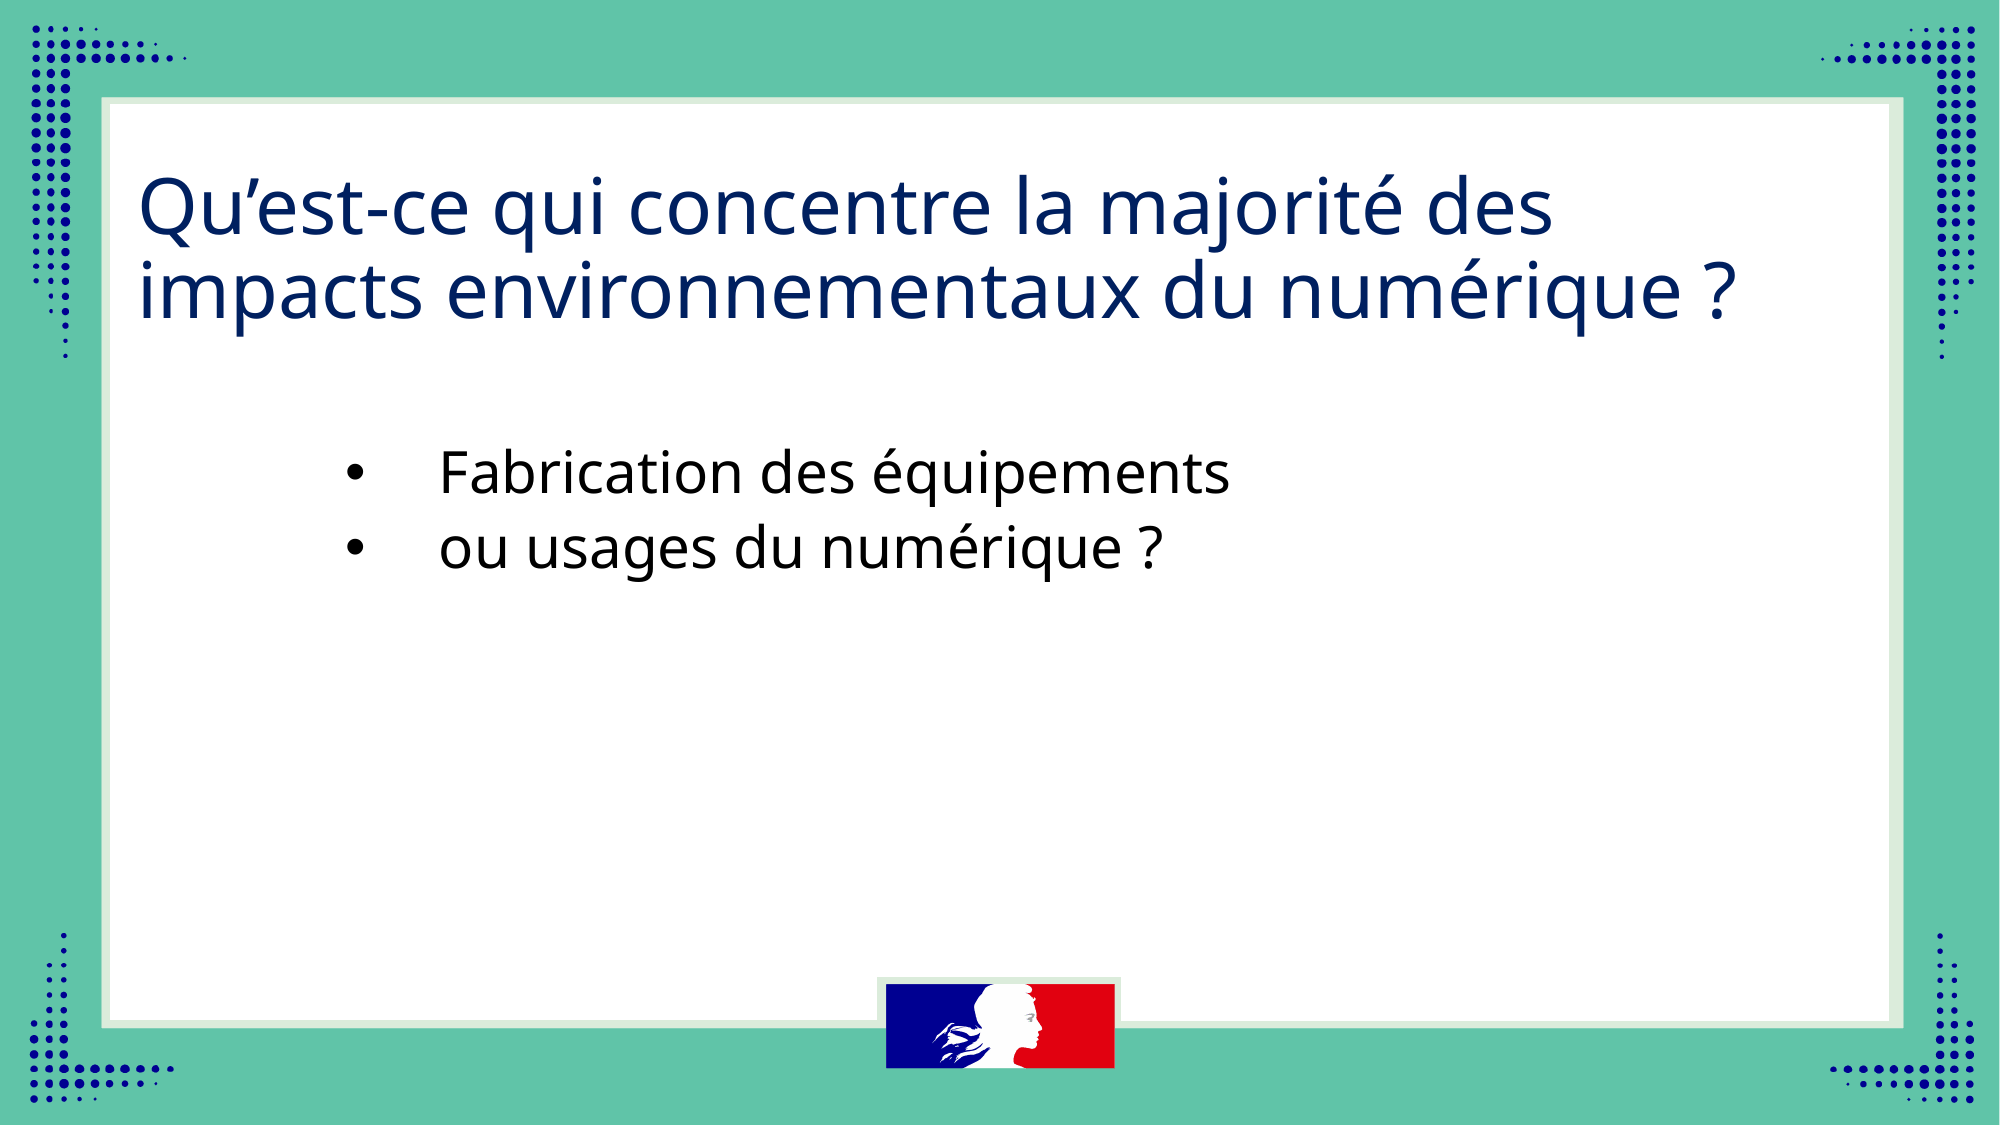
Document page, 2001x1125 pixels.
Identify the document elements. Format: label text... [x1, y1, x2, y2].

picture [0, 0, 2000, 1125]
list Fabrication des équipements ou usages du numérique ? [345, 374, 1655, 794]
title Qu’est-ce qui concentre la majorité des impacts environnementaux du numérique ? [137, 129, 1863, 374]
